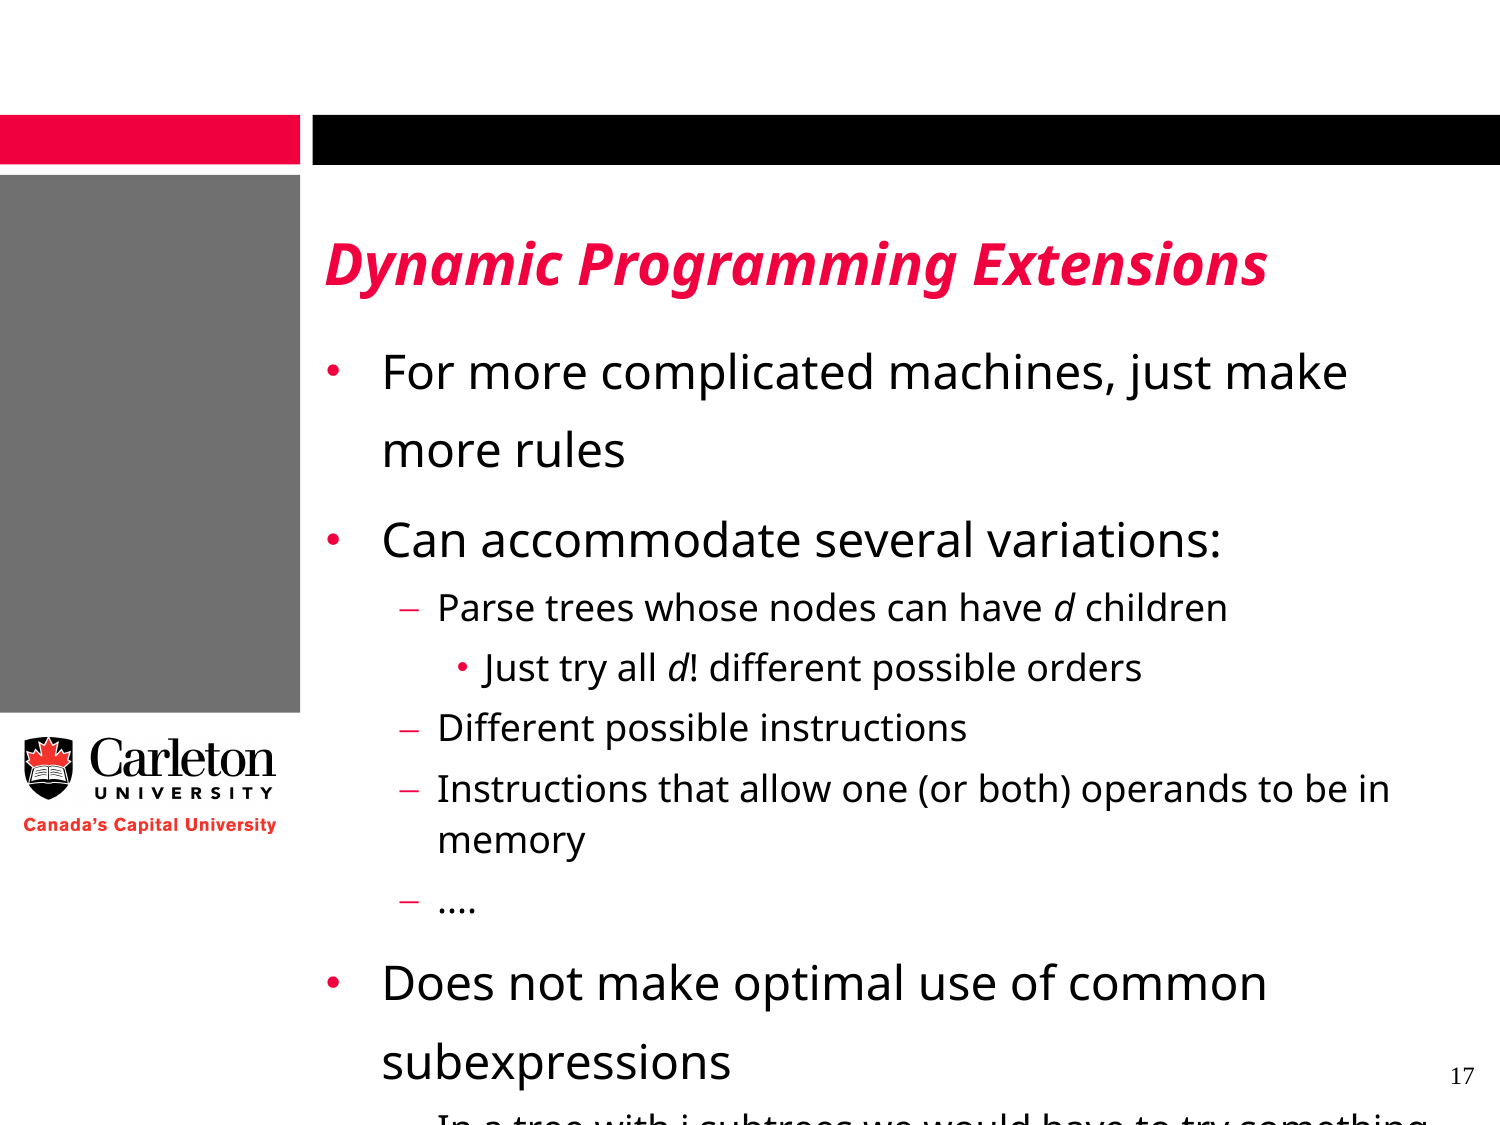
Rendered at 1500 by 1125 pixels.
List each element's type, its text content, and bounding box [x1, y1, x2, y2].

title Dynamic Programming Extensions [324, 194, 1450, 324]
list For more complicated machines, just make more rules Can accommodate several variations: Parse trees whose nodes can have d children Just try all d! different possible orders Different possible instructions Instructions that allow one (or both) operands to be in memory .... Does not make optimal use of common subexpressions In a tree with i subtrees we would have to try something like ri+1 combinations [324, 324, 1450, 1078]
picture [24, 737, 276, 834]
